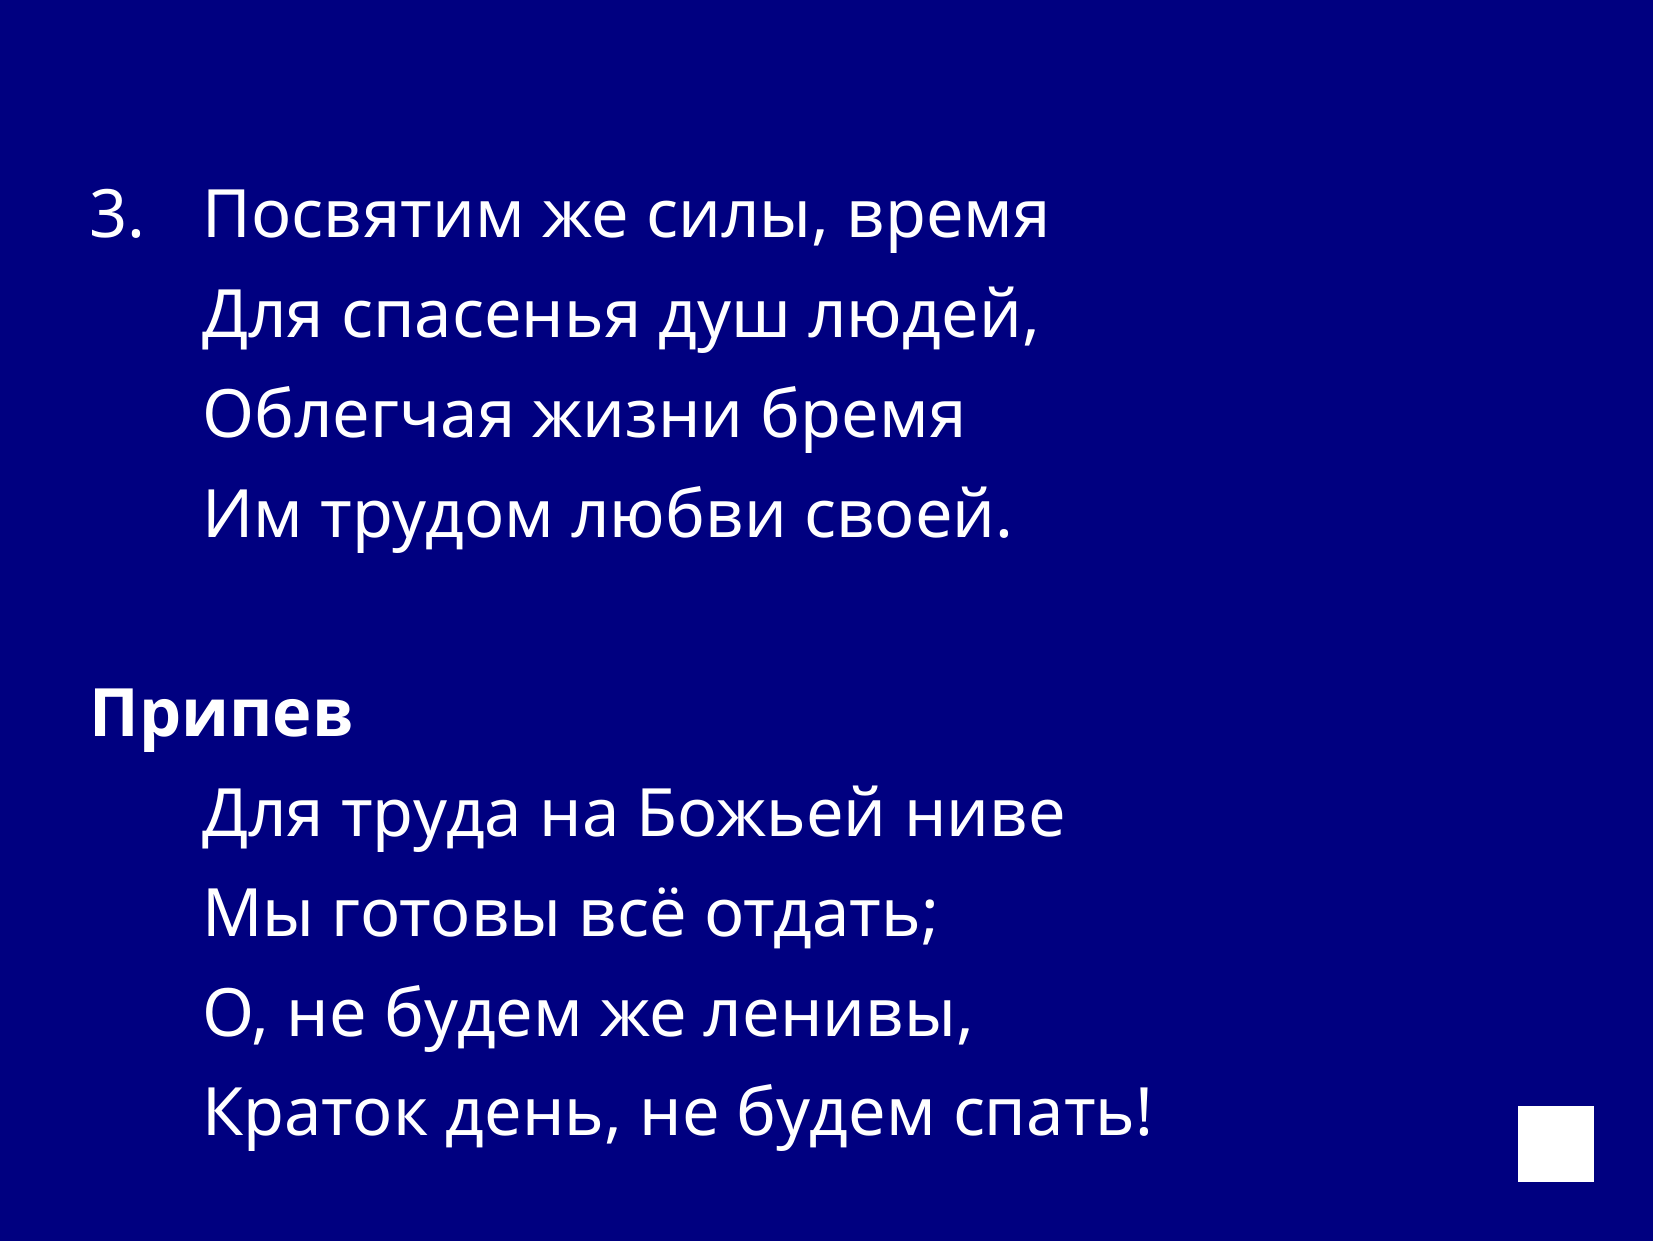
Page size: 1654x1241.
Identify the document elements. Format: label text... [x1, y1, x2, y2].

text_box [1518, 1106, 1594, 1182]
text_box 3. Посвятим же силы, время Для спасенья душ людей, Облегчая жизни бремя Им трудом любви своей. Припев Для труда на Божьей ниве Мы готовы всё отдать; О, не будем же ленивы, Краток день, не будем спать! [75, 150, 1576, 1163]
